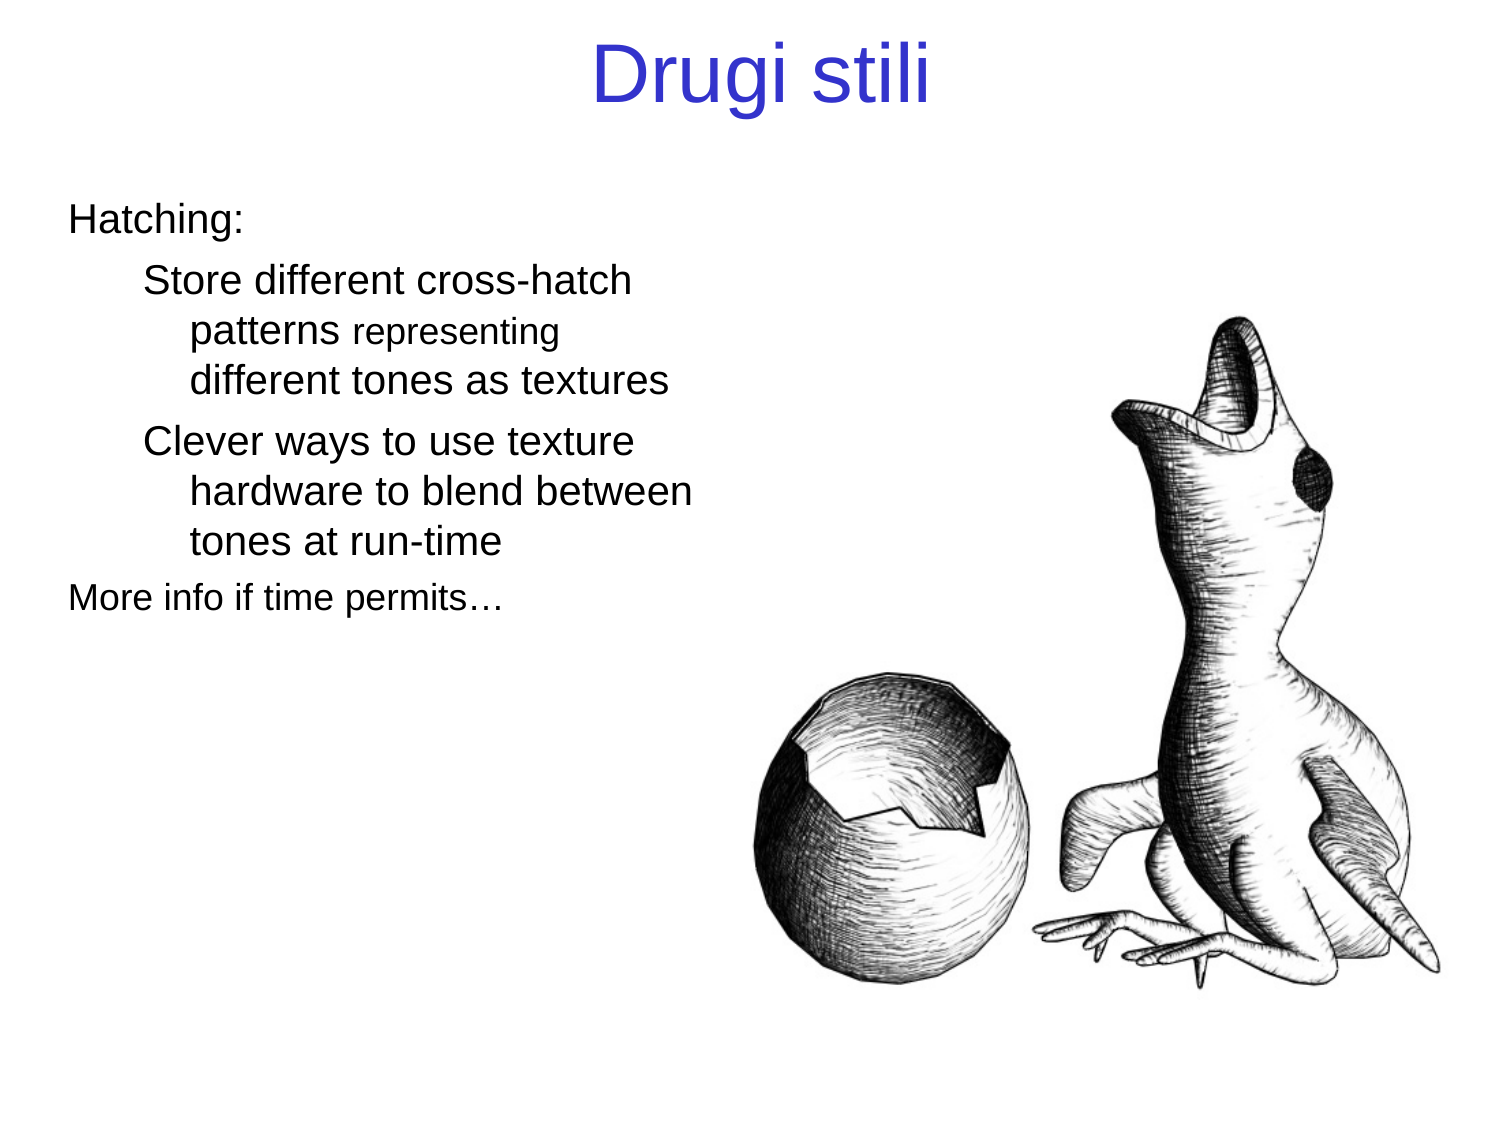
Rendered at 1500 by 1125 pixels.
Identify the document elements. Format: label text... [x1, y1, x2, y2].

list Hatching: Store different cross-hatch patterns representing different tones as textures Clever ways to use texture hardware to blend between tones at run-time More info if time permits… [53, 184, 712, 1071]
picture [750, 312, 1450, 1000]
title Drugi stili [123, 0, 1399, 138]
